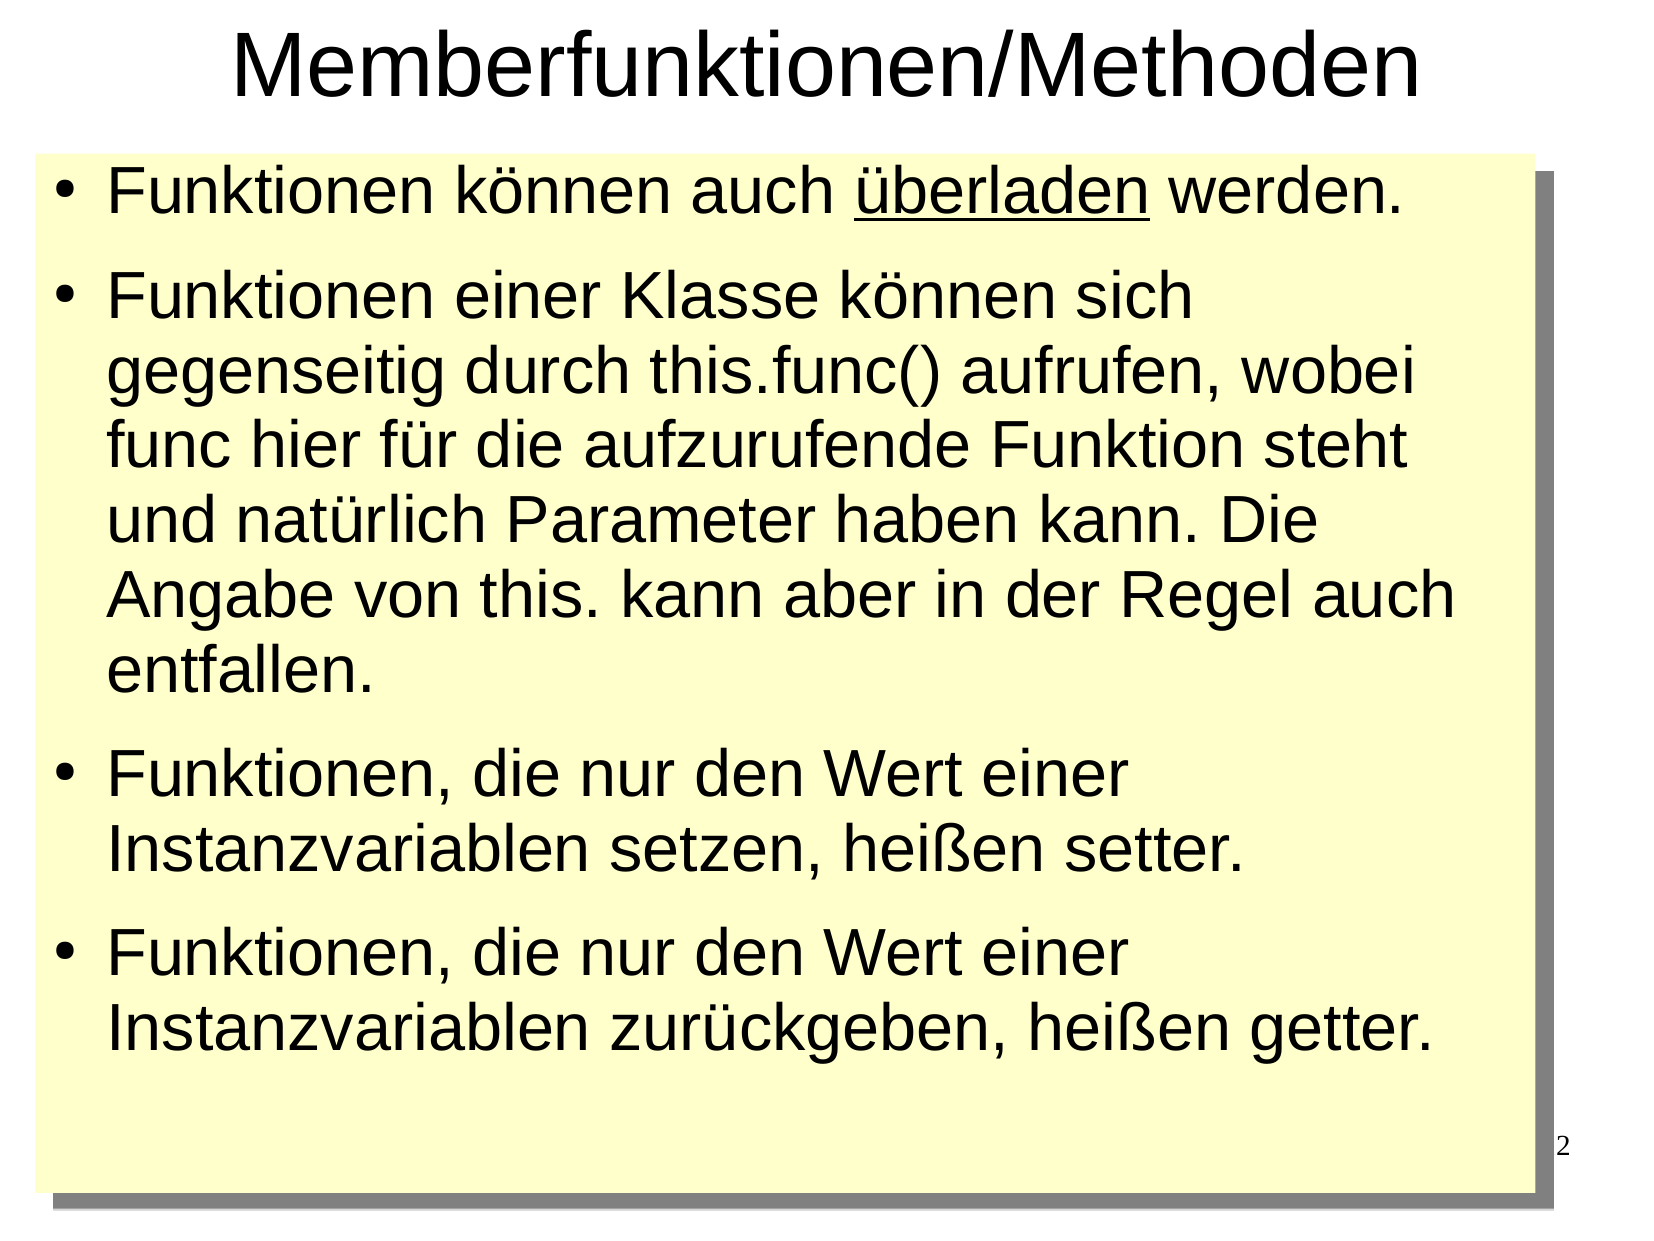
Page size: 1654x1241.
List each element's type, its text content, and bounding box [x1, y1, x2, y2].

title Memberfunktionen/Methoden [82, 0, 1571, 168]
list Funktionen können auch überladen werden. Funktionen einer Klasse können sich gegenseitig durch this.func() aufrufen, wobei func hier für die aufzurufende Funktion steht und natürlich Parameter haben kann. Die Angabe von this. kann aber in der Regel auch entfallen. Funktionen, die nur den Wert einer Instanzvariablen setzen, heißen setter. Funktionen, die nur den Wert einer Instanzvariablen zurückgeben, heißen getter. [35, 153, 1536, 1193]
